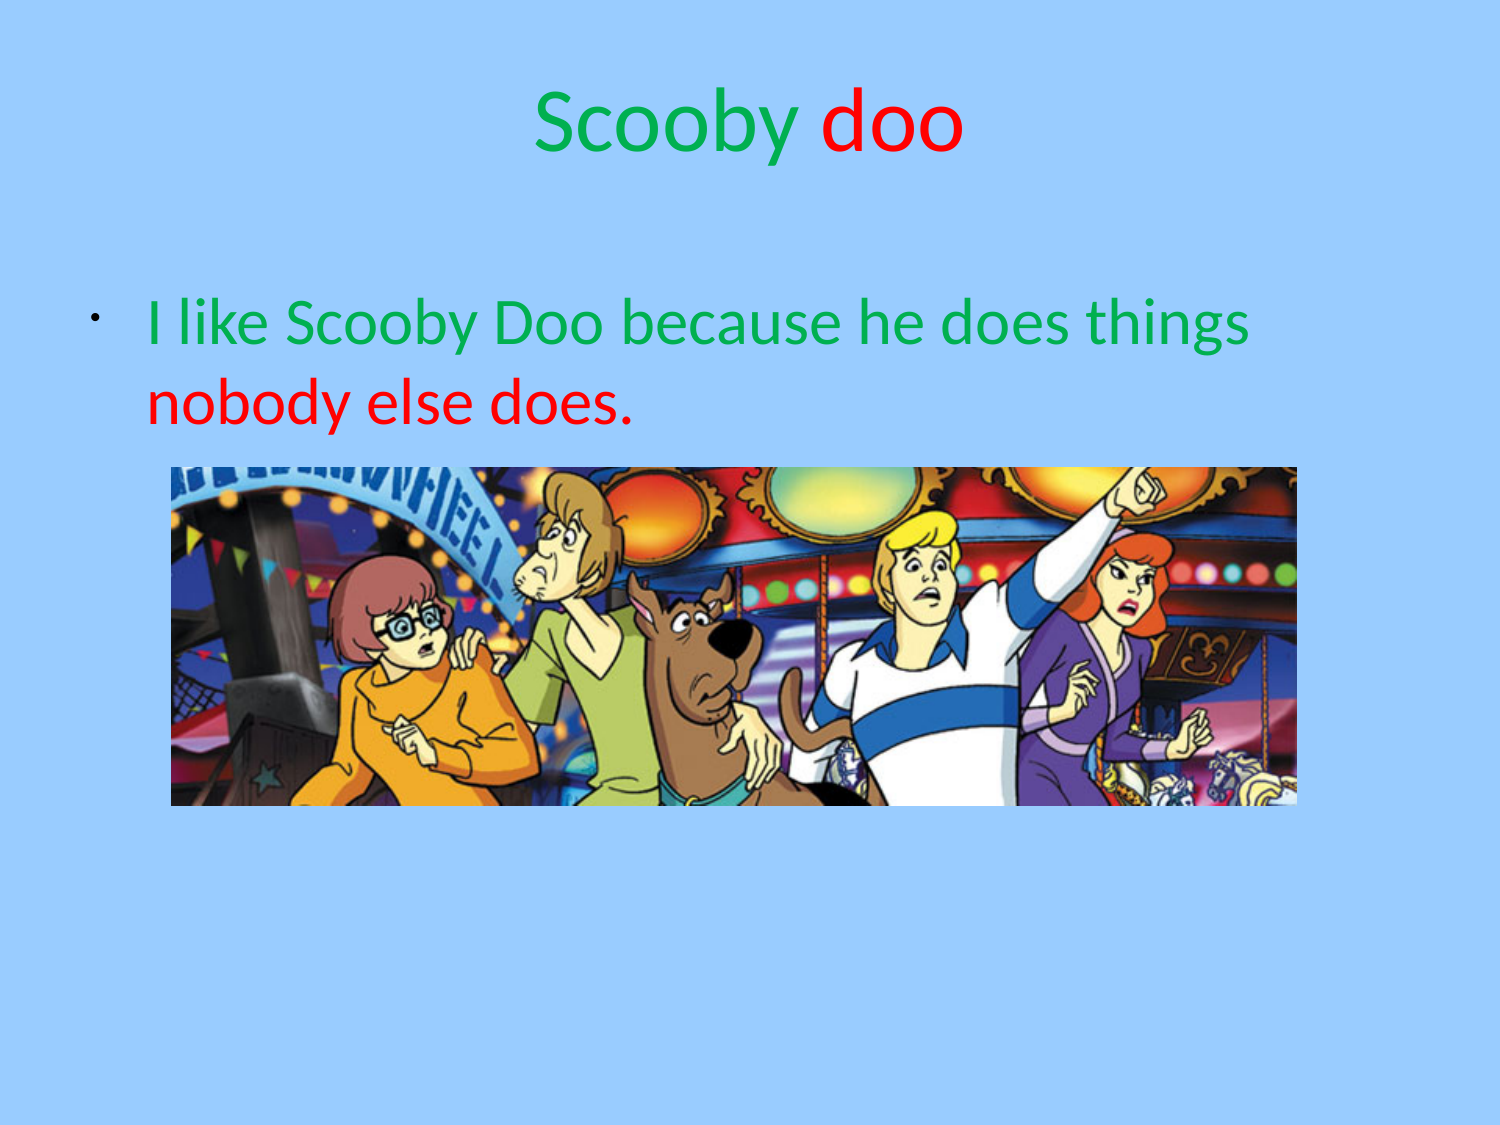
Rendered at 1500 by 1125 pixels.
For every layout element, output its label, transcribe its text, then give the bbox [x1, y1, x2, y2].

list I like Scooby Doo because he does things nobody else does. [75, 262, 1425, 1005]
title Scooby doo [75, 45, 1425, 233]
picture [171, 467, 1297, 806]
